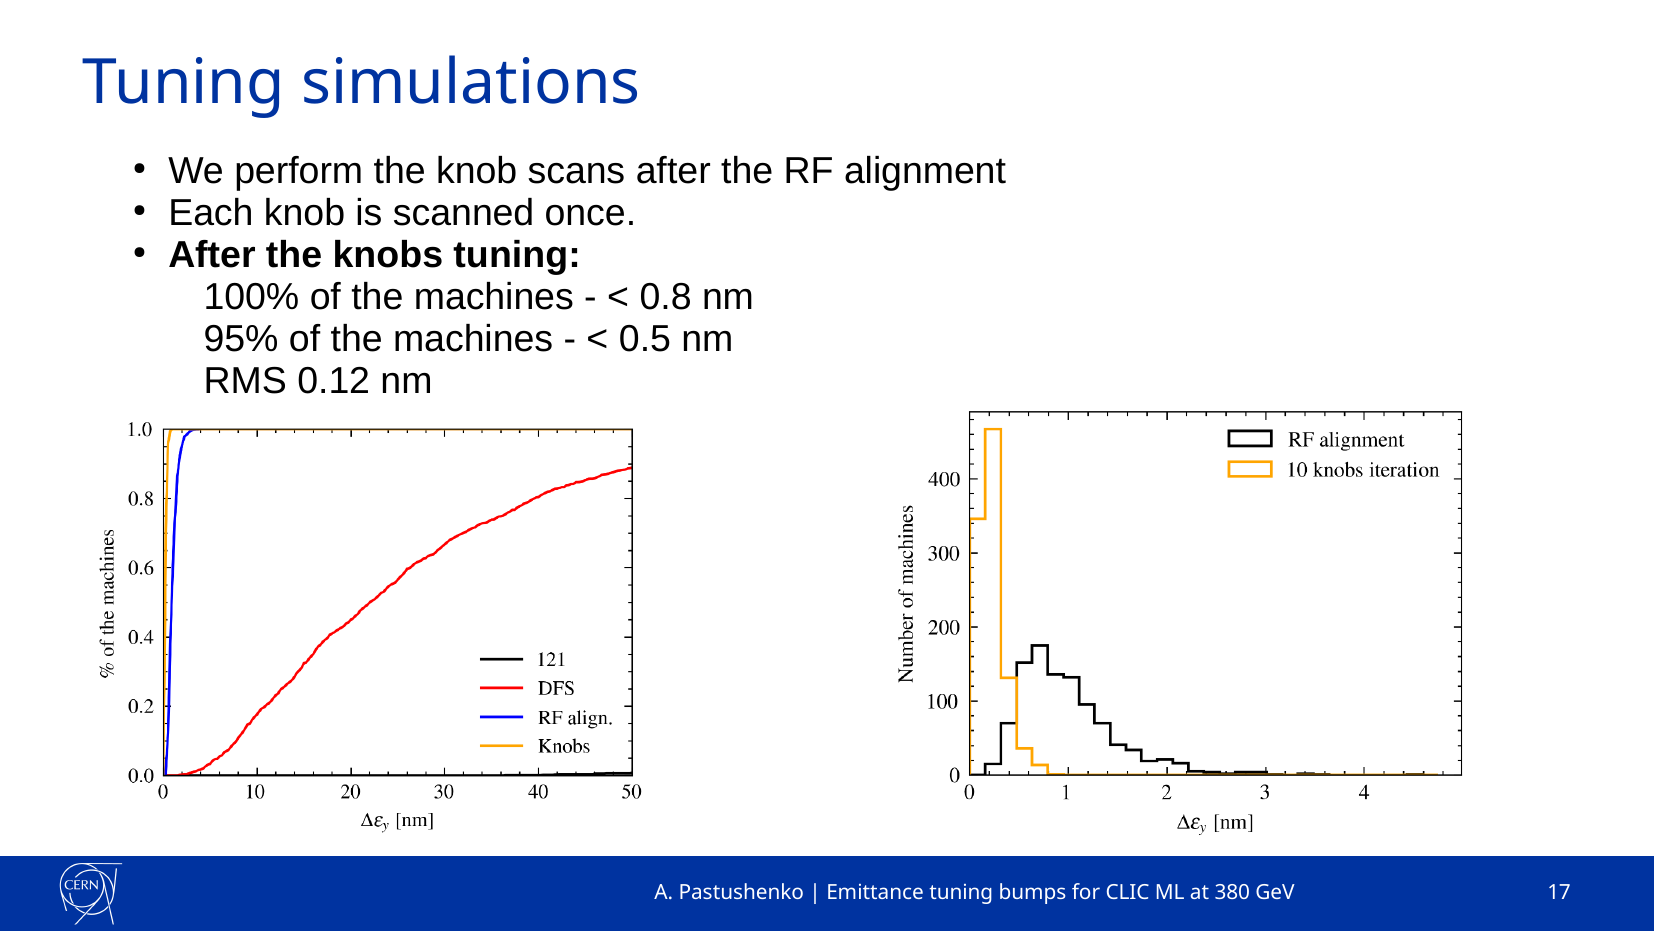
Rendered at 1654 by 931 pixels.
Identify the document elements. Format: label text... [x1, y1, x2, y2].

picture [82, 413, 662, 841]
title Tuning simulations [82, 37, 1571, 193]
text_box We perform the knob scans after the RF alignment Each knob is scanned once. After the knobs tuning: 100% of the machines - < 0.8 nm 95% of the machines - < 0.5 nm RMS 0.12 nm [118, 141, 1040, 409]
picture [885, 404, 1474, 842]
picture [56, 859, 127, 928]
